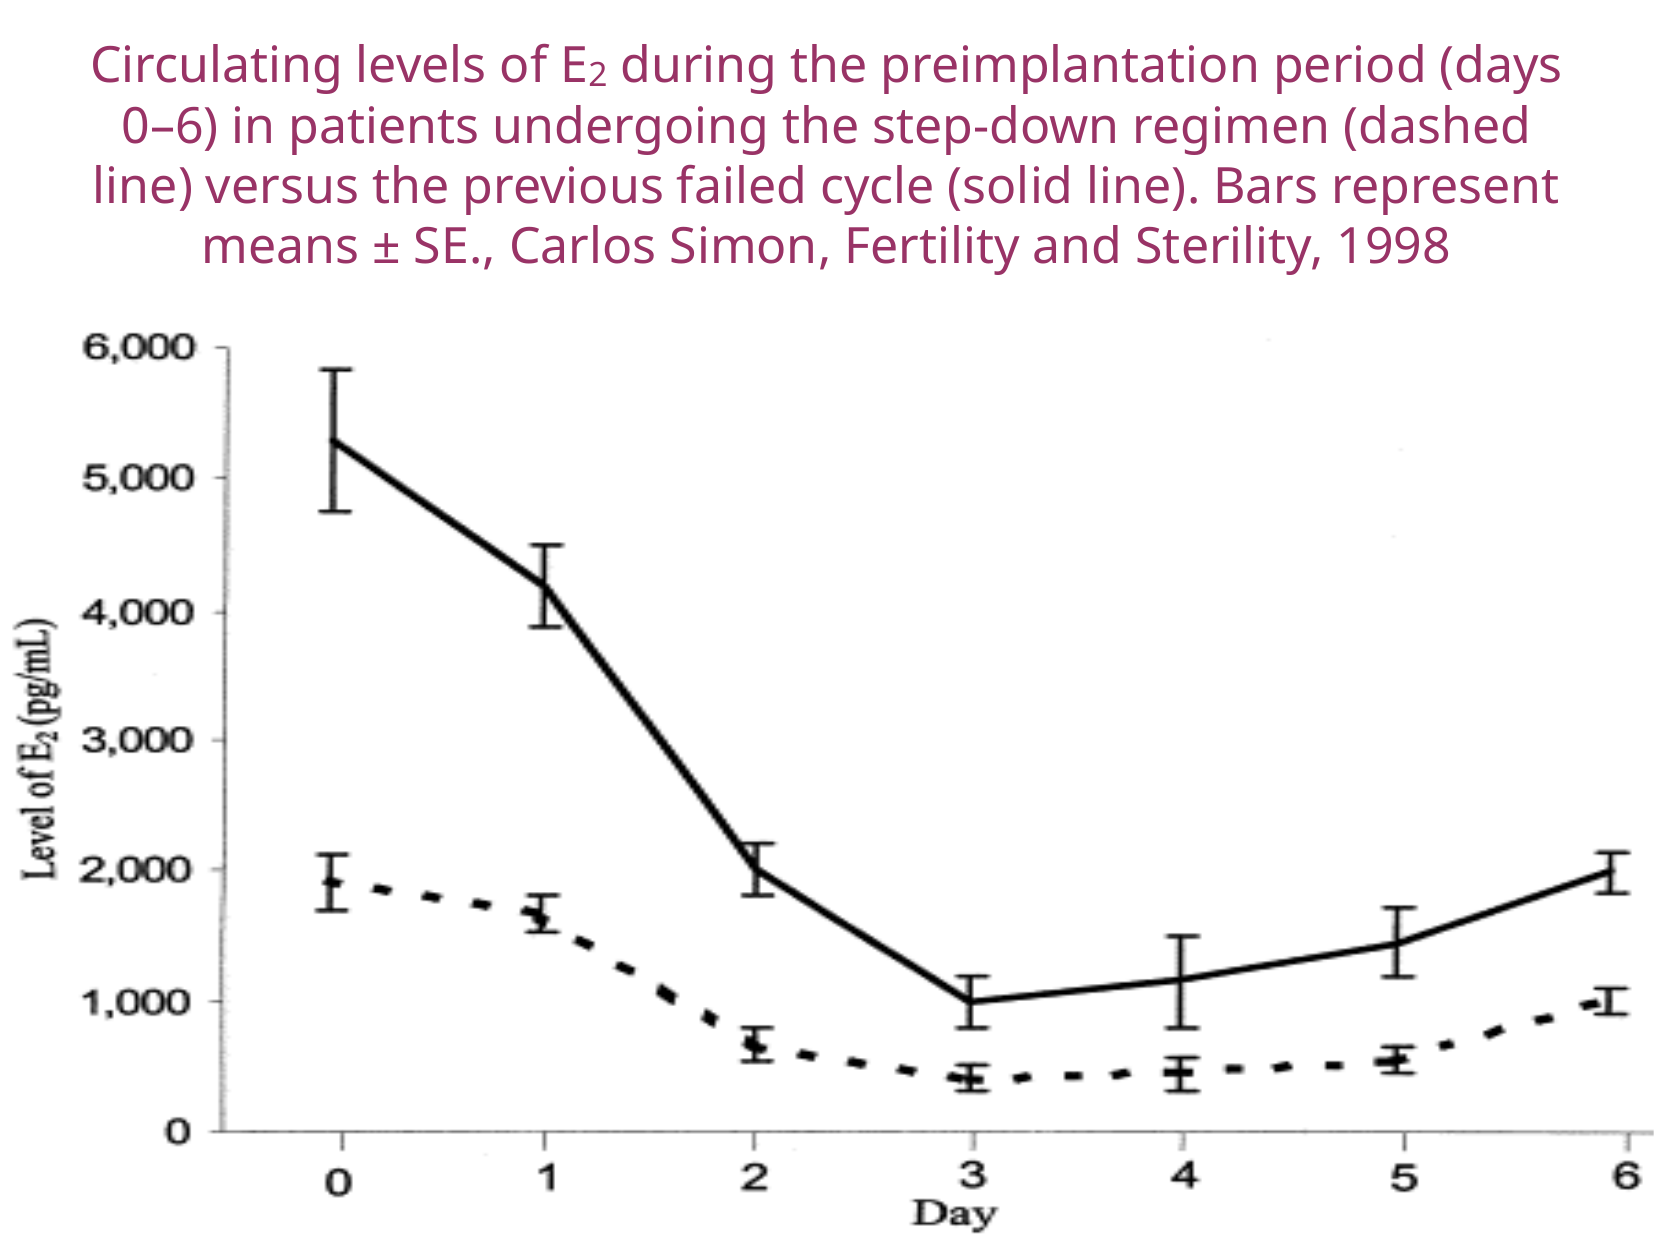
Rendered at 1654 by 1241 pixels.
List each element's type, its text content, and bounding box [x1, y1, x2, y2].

title Circulating levels of E2 during the preimplantation period (days 0–6) in patients undergoing the step-down regimen (dashed line) versus the previous failed cycle (solid line). Bars represent means ± SE., Carlos Simon, Fertility and Sterility, 1998 [82, 18, 1571, 288]
picture [0, 324, 1654, 1241]
